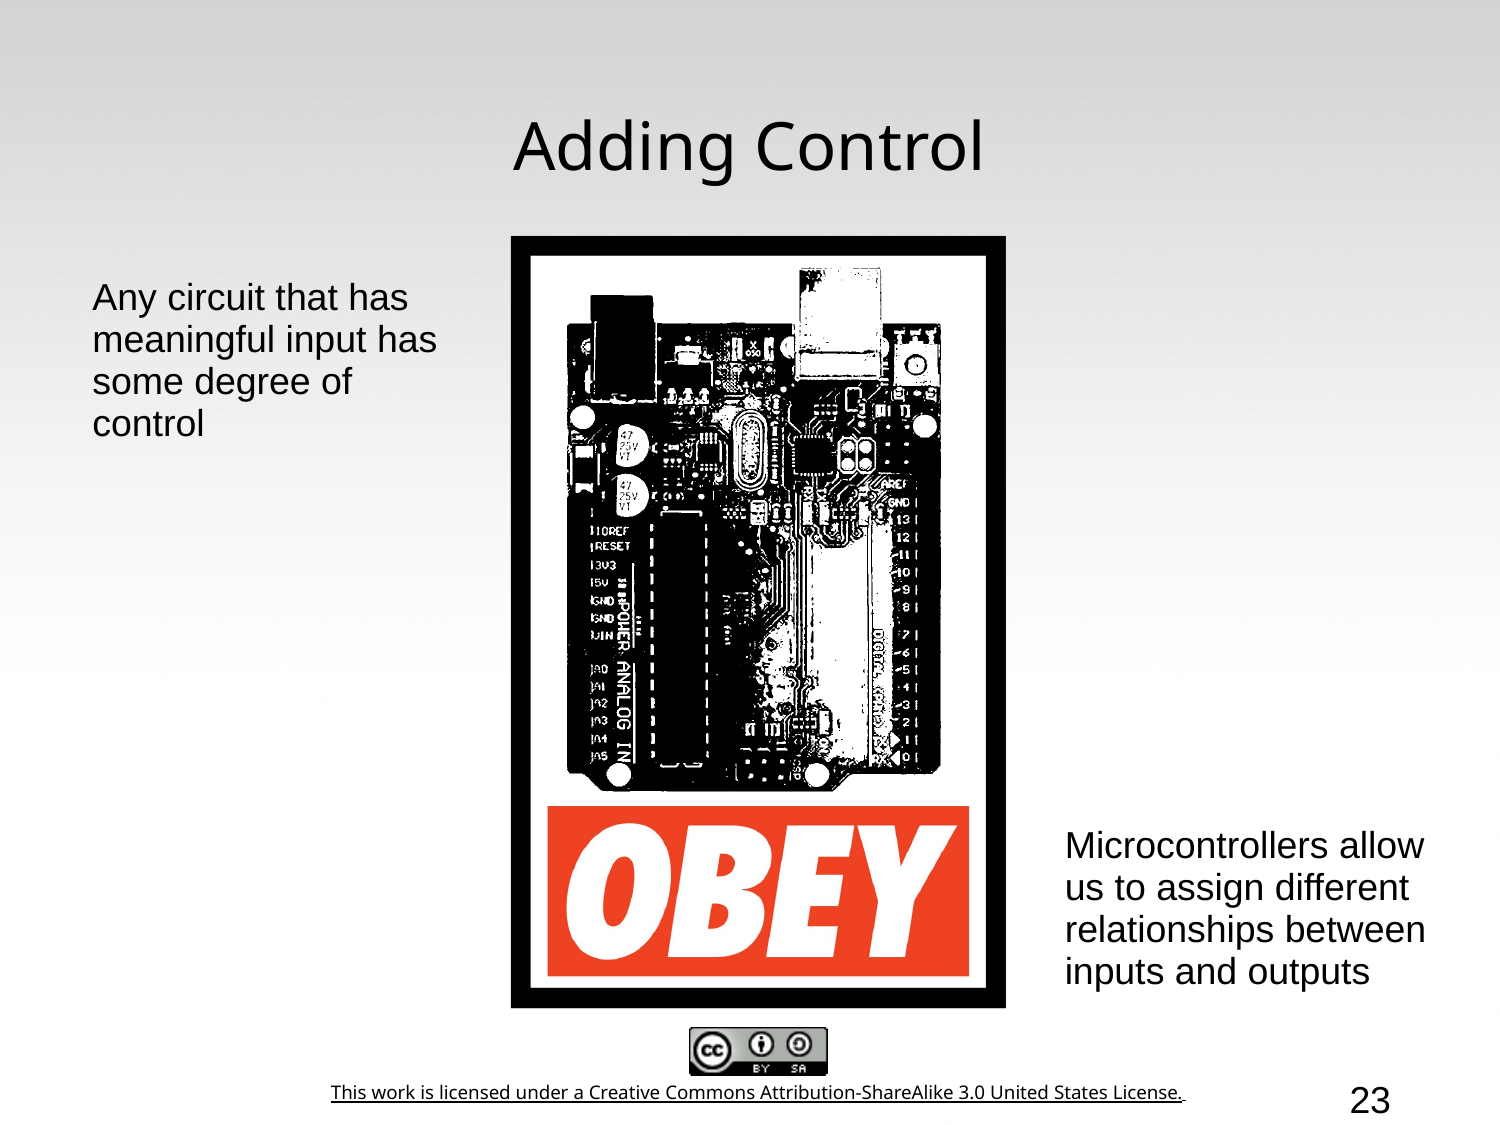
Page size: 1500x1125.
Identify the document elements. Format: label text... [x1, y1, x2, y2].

title Adding Control [112, 49, 1388, 238]
text_box Any circuit that has meaningful input has some degree of control [77, 269, 483, 570]
text_box Microcontrollers allow us to assign different relationships between inputs and outputs [1050, 817, 1456, 1030]
picture [0, 0, 1500, 1125]
